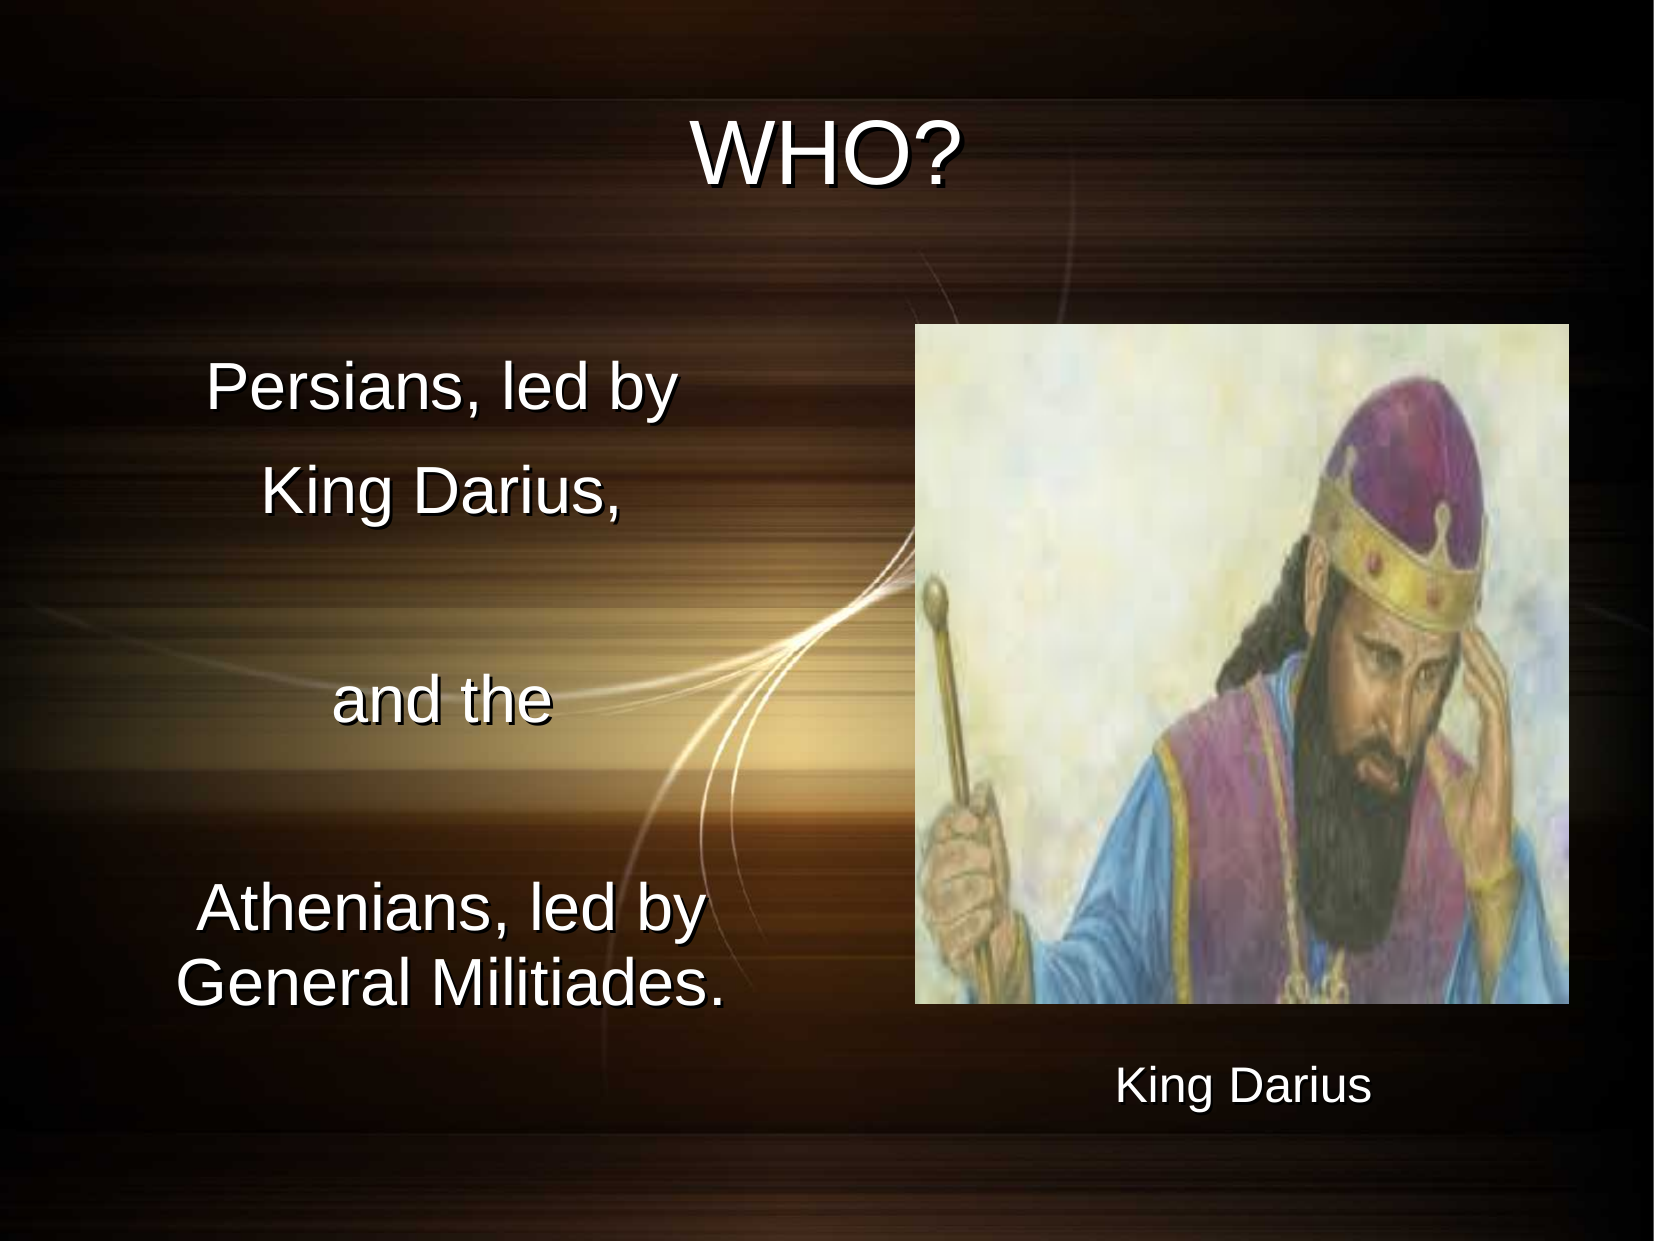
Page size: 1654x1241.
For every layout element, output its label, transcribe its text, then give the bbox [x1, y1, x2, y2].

title WHO? [82, 49, 1571, 257]
list Persians, led by King Darius, and the Athenians, led by General Militiades. [88, 244, 815, 1063]
list King Darius [845, 290, 1572, 1114]
picture [0, 0, 1654, 1241]
